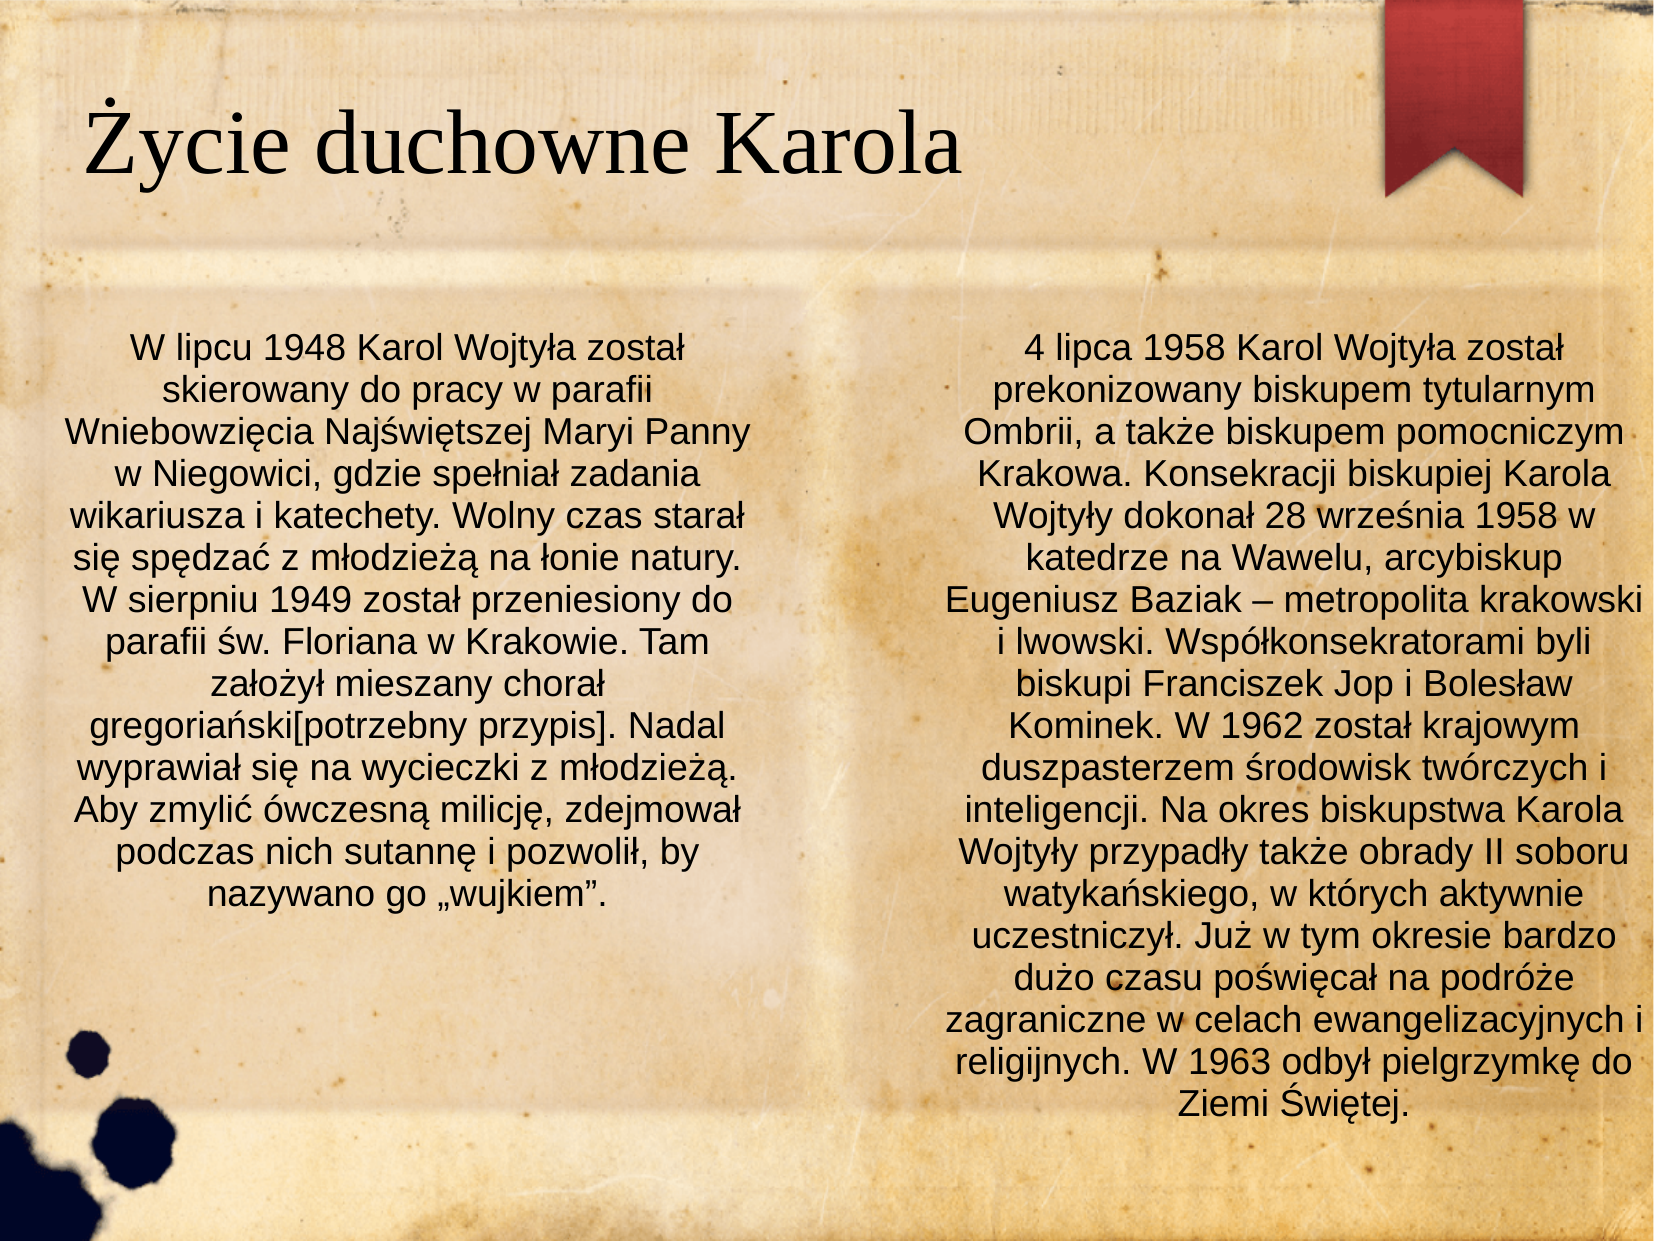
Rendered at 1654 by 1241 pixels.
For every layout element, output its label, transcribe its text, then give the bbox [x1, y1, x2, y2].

text_box 4 lipca 1958 Karol Wojtyła został prekonizowany biskupem tytularnym Ombrii, a także biskupem pomocniczym Krakowa. Konsekracji biskupiej Karola Wojtyły dokonał 28 września 1958 w katedrze na Wawelu, arcybiskup Eugeniusz Baziak – metropolita krakowski i lwowski. Współkonsekratorami byli biskupi Franciszek Jop i Bolesław Kominek. W 1962 został krajowym duszpasterzem środowisk twórczych i inteligencji. Na okres biskupstwa Karola Wojtyły przypadły także obrady II soboru watykańskiego, w których aktywnie uczestniczył. Już w tym okresie bardzo dużo czasu poświęcał na podróże zagraniczne w celach ewangelizacyjnych i religijnych. W 1963 odbył pielgrzymkę do Ziemi Świętej. [921, 318, 1654, 1168]
picture [0, 0, 1654, 1241]
text_box W lipcu 1948 Karol Wojtyła został skierowany do pracy w parafii Wniebowzięcia Najświętszej Maryi Panny w Niegowici, gdzie spełniał zadania wikariusza i katechety. Wolny czas starał się spędzać z młodzieżą na łonie natury. W sierpniu 1949 został przeniesiony do parafii św. Floriana w Krakowie. Tam założył mieszany chorał gregoriański[potrzebny przypis]. Nadal wyprawiał się na wycieczki z młodzieżą. Aby zmylić ówczesną milicję, zdejmował podczas nich sutannę i pozwolił, by nazywano go „wujkiem”. [35, 318, 780, 959]
title Życie duchowne Karola [82, 49, 1347, 237]
